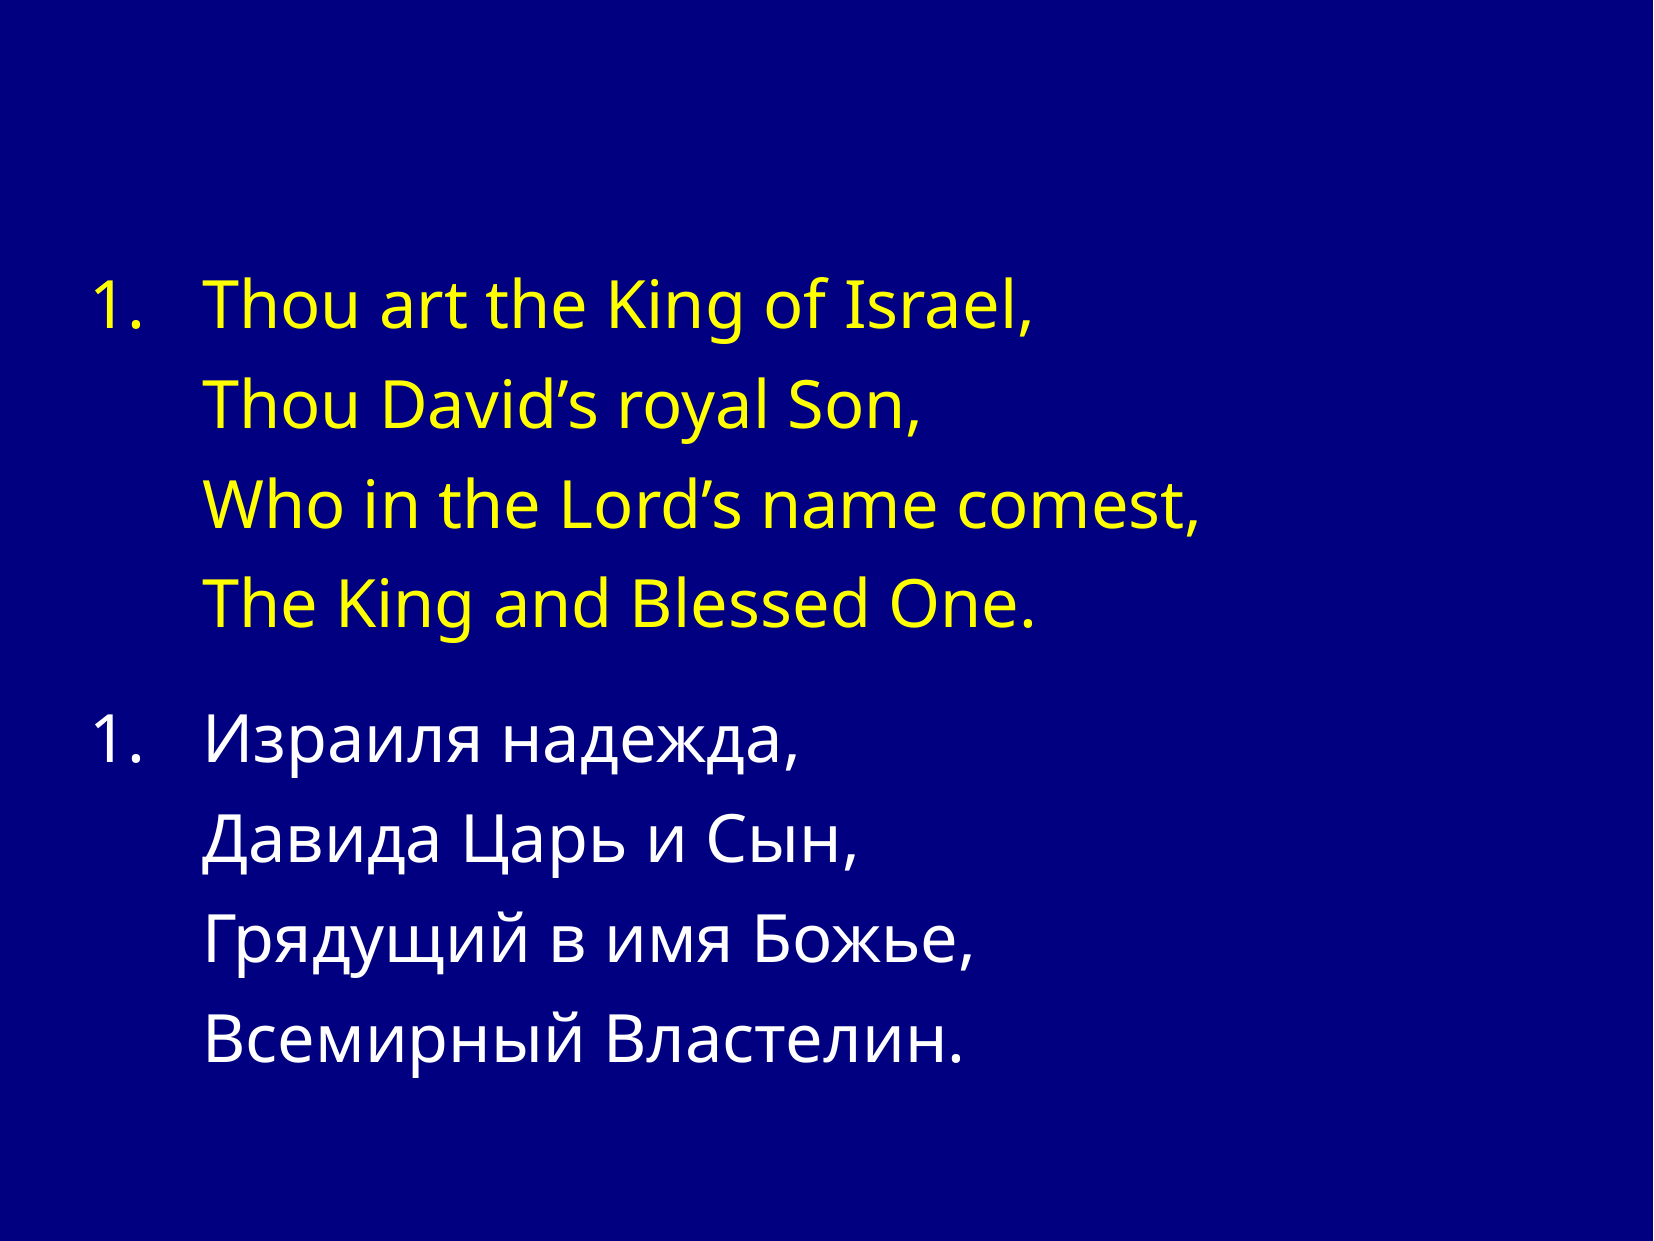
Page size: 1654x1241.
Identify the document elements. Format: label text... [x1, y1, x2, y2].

text_box 1. Thou art the King of Israel, Thou David’s royal Son, Who in the Lord’s name comest, The King and Blessed One. [75, 150, 1576, 638]
text_box 1. Израиля надежда, Давида Царь и Сын, Грядущий в имя Божье, Всемирный Властелин. [75, 675, 1576, 1163]
